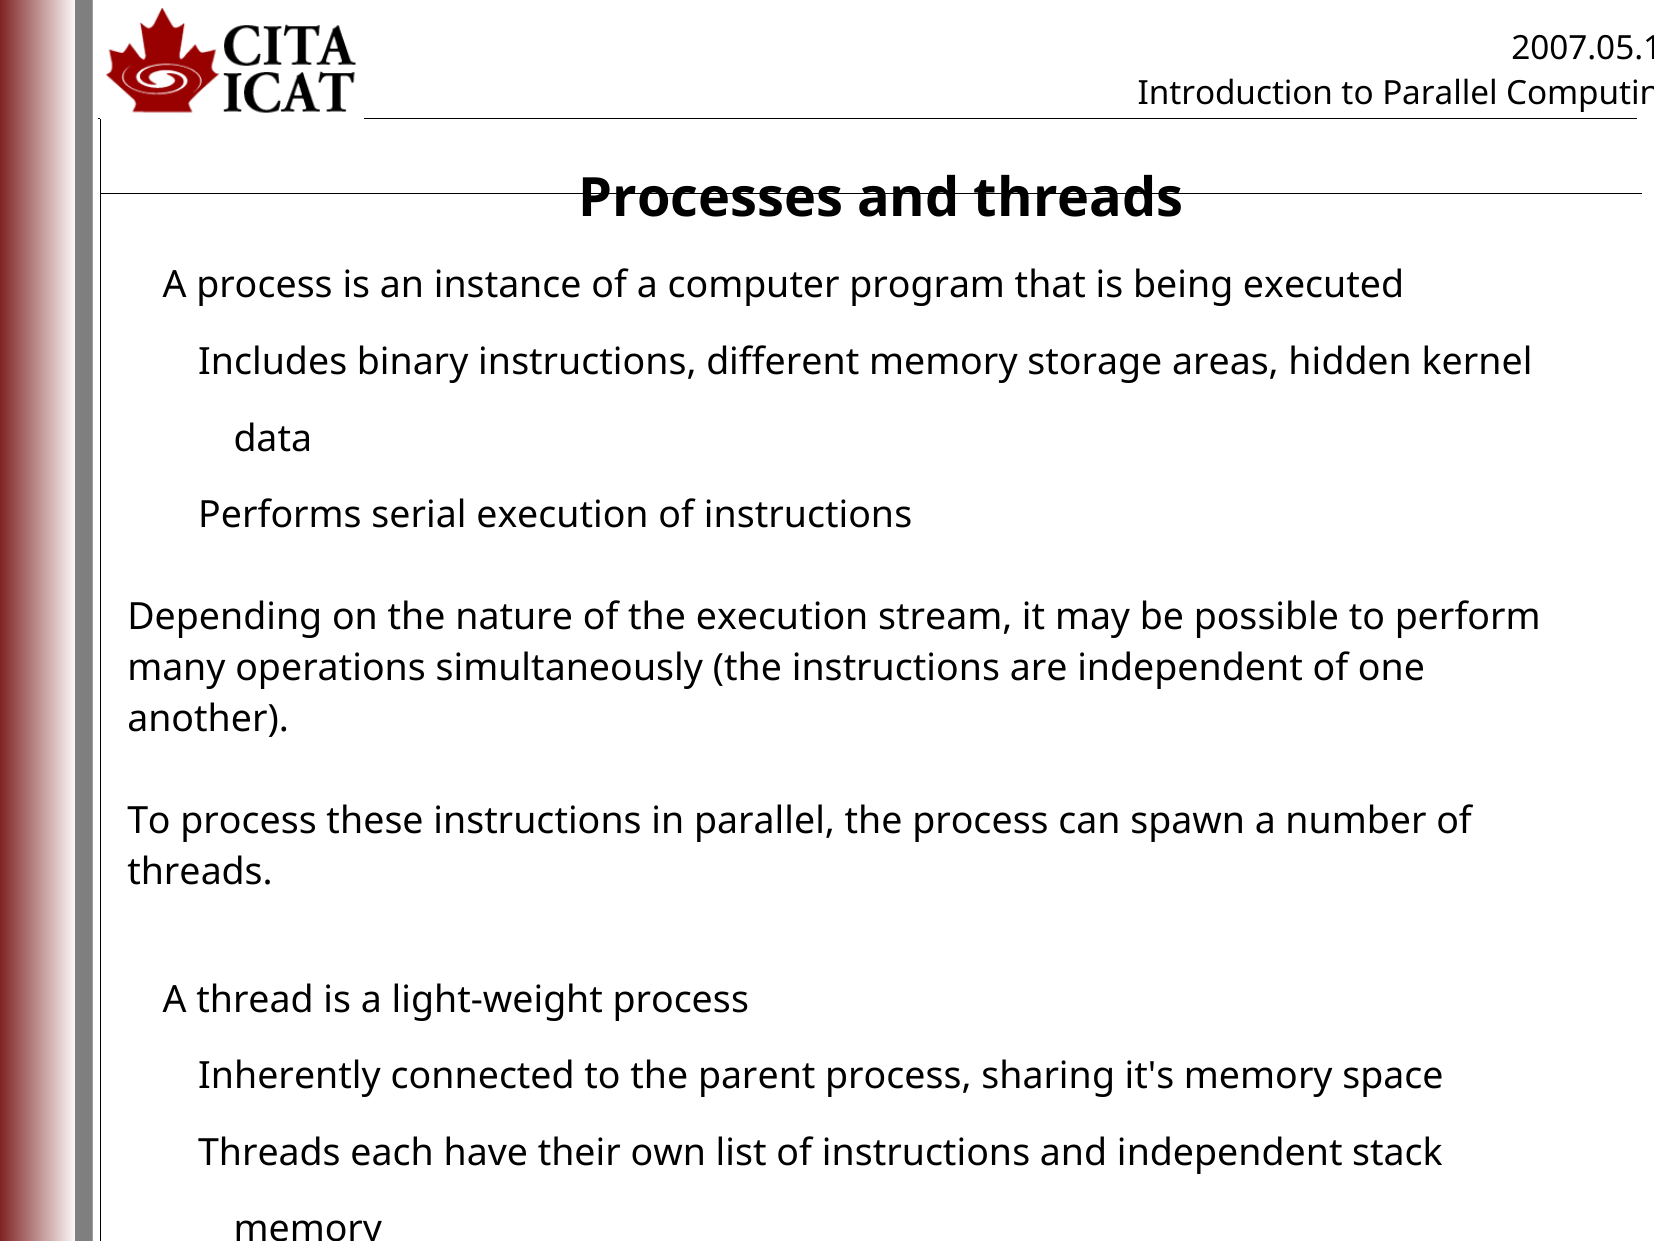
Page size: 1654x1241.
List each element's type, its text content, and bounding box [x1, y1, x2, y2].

text_box 2007.05.18 Introduction to Parallel Computing [1122, 16, 1654, 113]
text_box Processes and threads [112, 114, 1651, 196]
text_box A process is an instance of a computer program that is being executed Includes binary instructions, different memory storage areas, hidden kernel data Performs serial execution of instructions Depending on the nature of the execution stream, it may be possible to perform many operations simultaneously (the instructions are independent of one another). To process these instructions in parallel, the process can spawn a number of threads. A thread is a light-weight process Inherently connected to the parent process, sharing it's memory space Threads each have their own list of instructions and independent stack memory The process of splitting up the execution stream is typically called a “fork-join” model Execution progresses serially, then a team of threads is created, work in parallel, and return execution flow to the parent process [112, 225, 1613, 1100]
text_box [0, 0, 75, 1241]
picture [100, 5, 364, 119]
